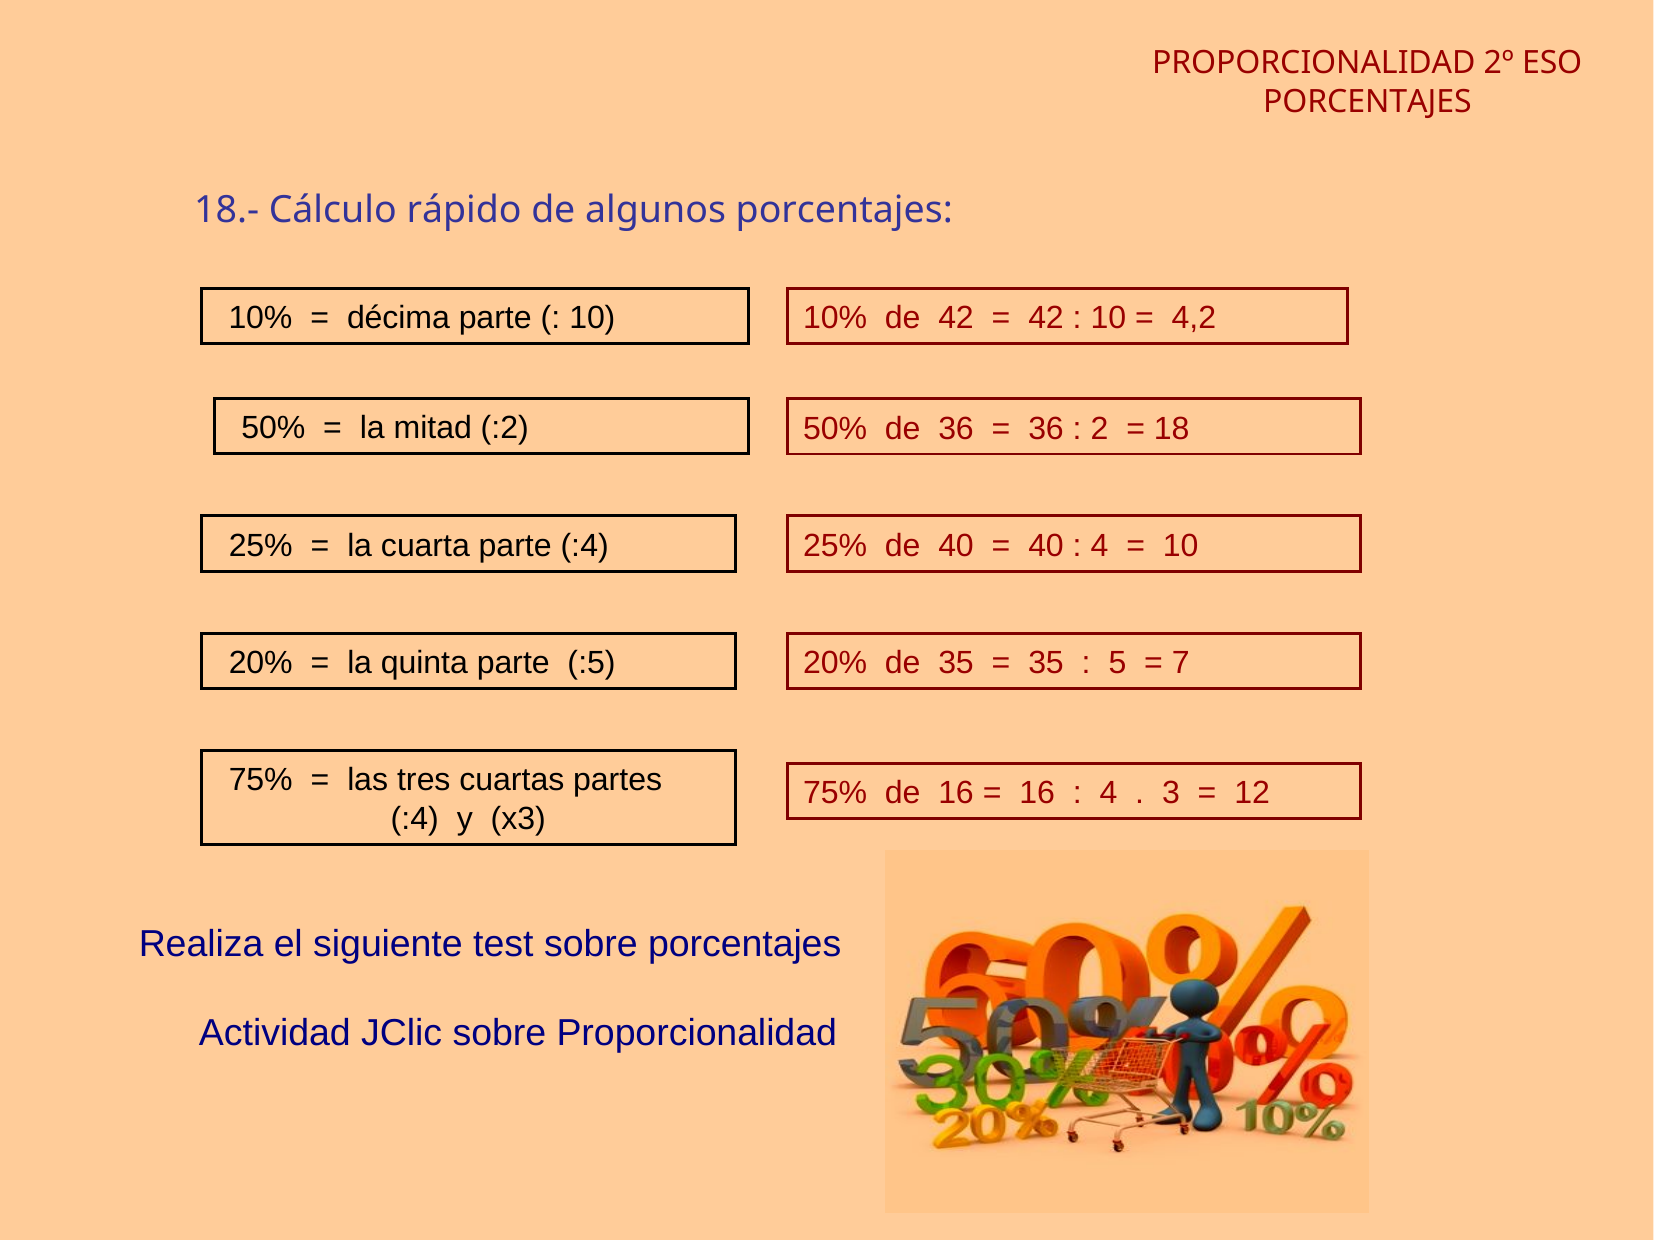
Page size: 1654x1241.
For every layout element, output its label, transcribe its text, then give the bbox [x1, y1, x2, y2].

text_box 18.- Cálculo rápido de algunos porcentajes: [179, 177, 969, 238]
text_box 75% de 16 = 16 : 4 . 3 = 12 [787, 763, 1361, 819]
text_box 75% = las tres cuartas partes (:4) y (x3) [201, 750, 736, 845]
text_box 25% = la cuarta parte (:4) [201, 515, 736, 572]
text_box 20% = la quinta parte (:5) [201, 633, 736, 689]
text_box 10% = décima parte (: 10) [201, 288, 749, 344]
text_box 25% de 40 = 40 : 4 = 10 [787, 515, 1361, 572]
text_box Actividad JClic sobre Proporcionalidad [184, 1003, 857, 1075]
text_box 20% de 35 = 35 : 5 = 7 [787, 633, 1361, 689]
text_box 50% de 36 = 36 : 2 = 18 [787, 398, 1361, 455]
text_box 10% de 42 = 42 : 10 = 4,2 [787, 288, 1348, 344]
picture [885, 850, 1369, 1213]
text_box 50% = la mitad (:2) [214, 398, 749, 454]
text_box Realiza el siguiente test sobre porcentajes [123, 915, 857, 973]
text_box PROPORCIONALIDAD 2º ESO PORCENTAJES [1137, 34, 1598, 127]
